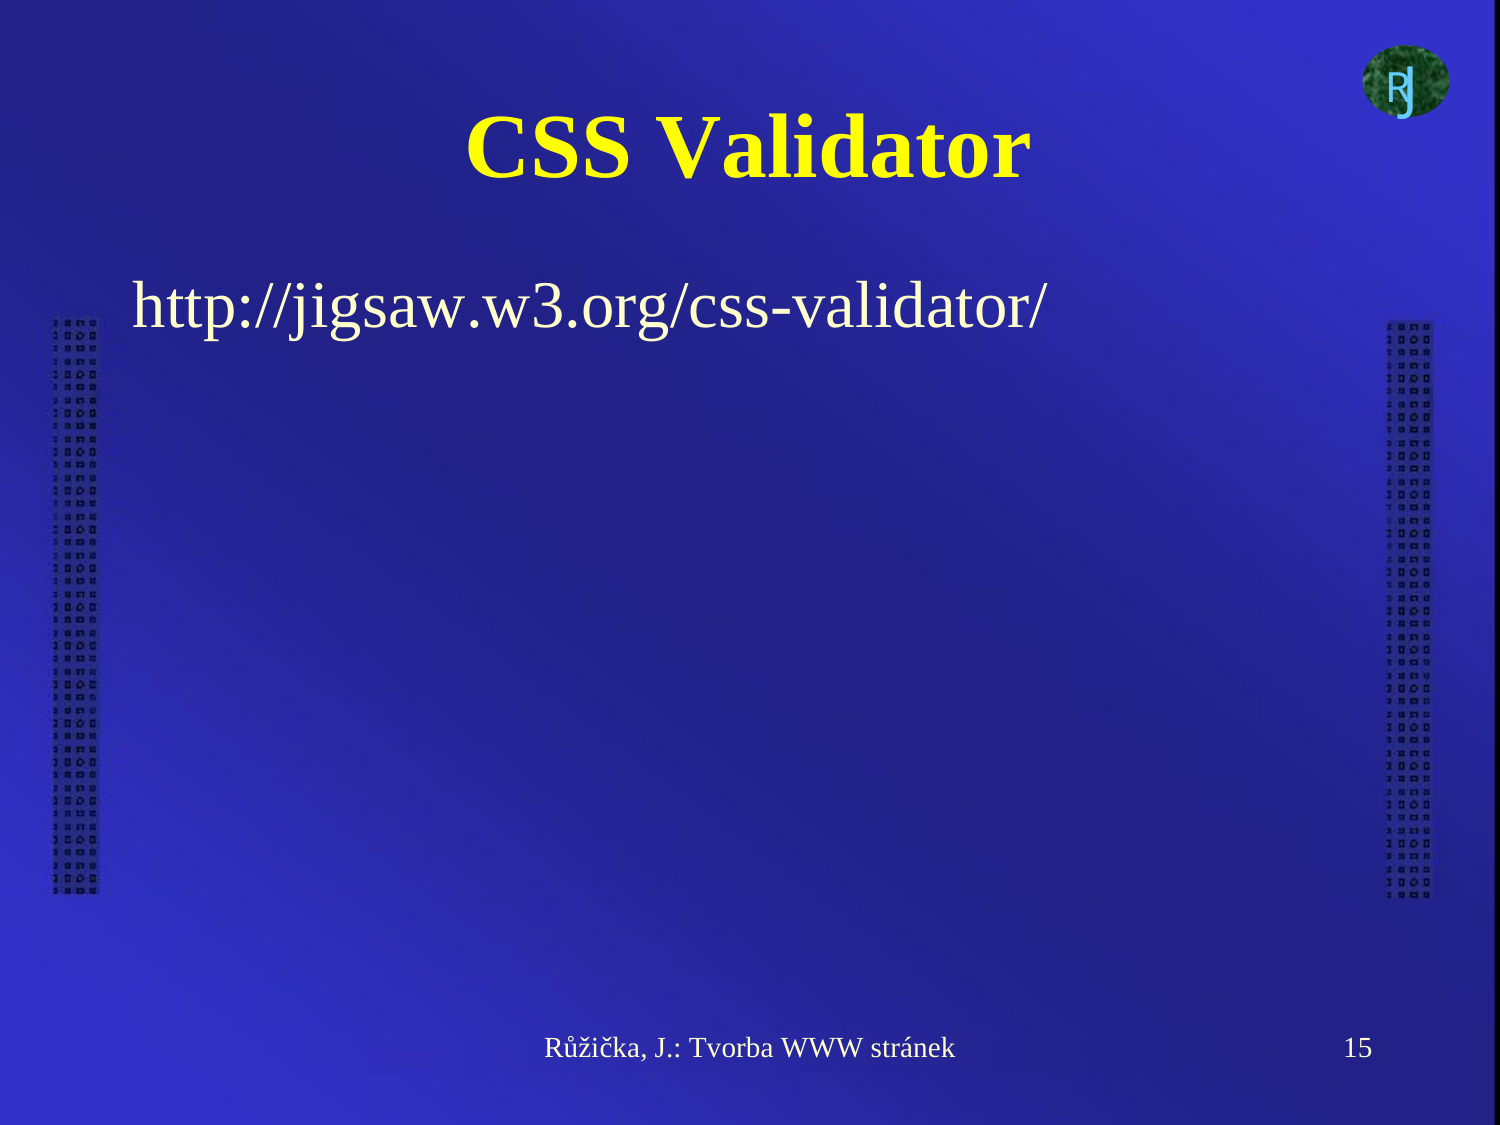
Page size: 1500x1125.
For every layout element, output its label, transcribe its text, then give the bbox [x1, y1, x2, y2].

picture [0, 0, 1500, 1125]
text_box R [1370, 50, 1432, 116]
text_box [1362, 61, 1370, 102]
text_box 1 [1074, 1025, 1388, 1101]
text_box Růžička, J.: Tvorba WWW stránek [512, 1025, 988, 1101]
title CSS Validator [110, 53, 1386, 241]
text_box J [1388, 39, 1450, 128]
list http://jigsaw.w3.org/css-validator/ [118, 261, 1388, 949]
